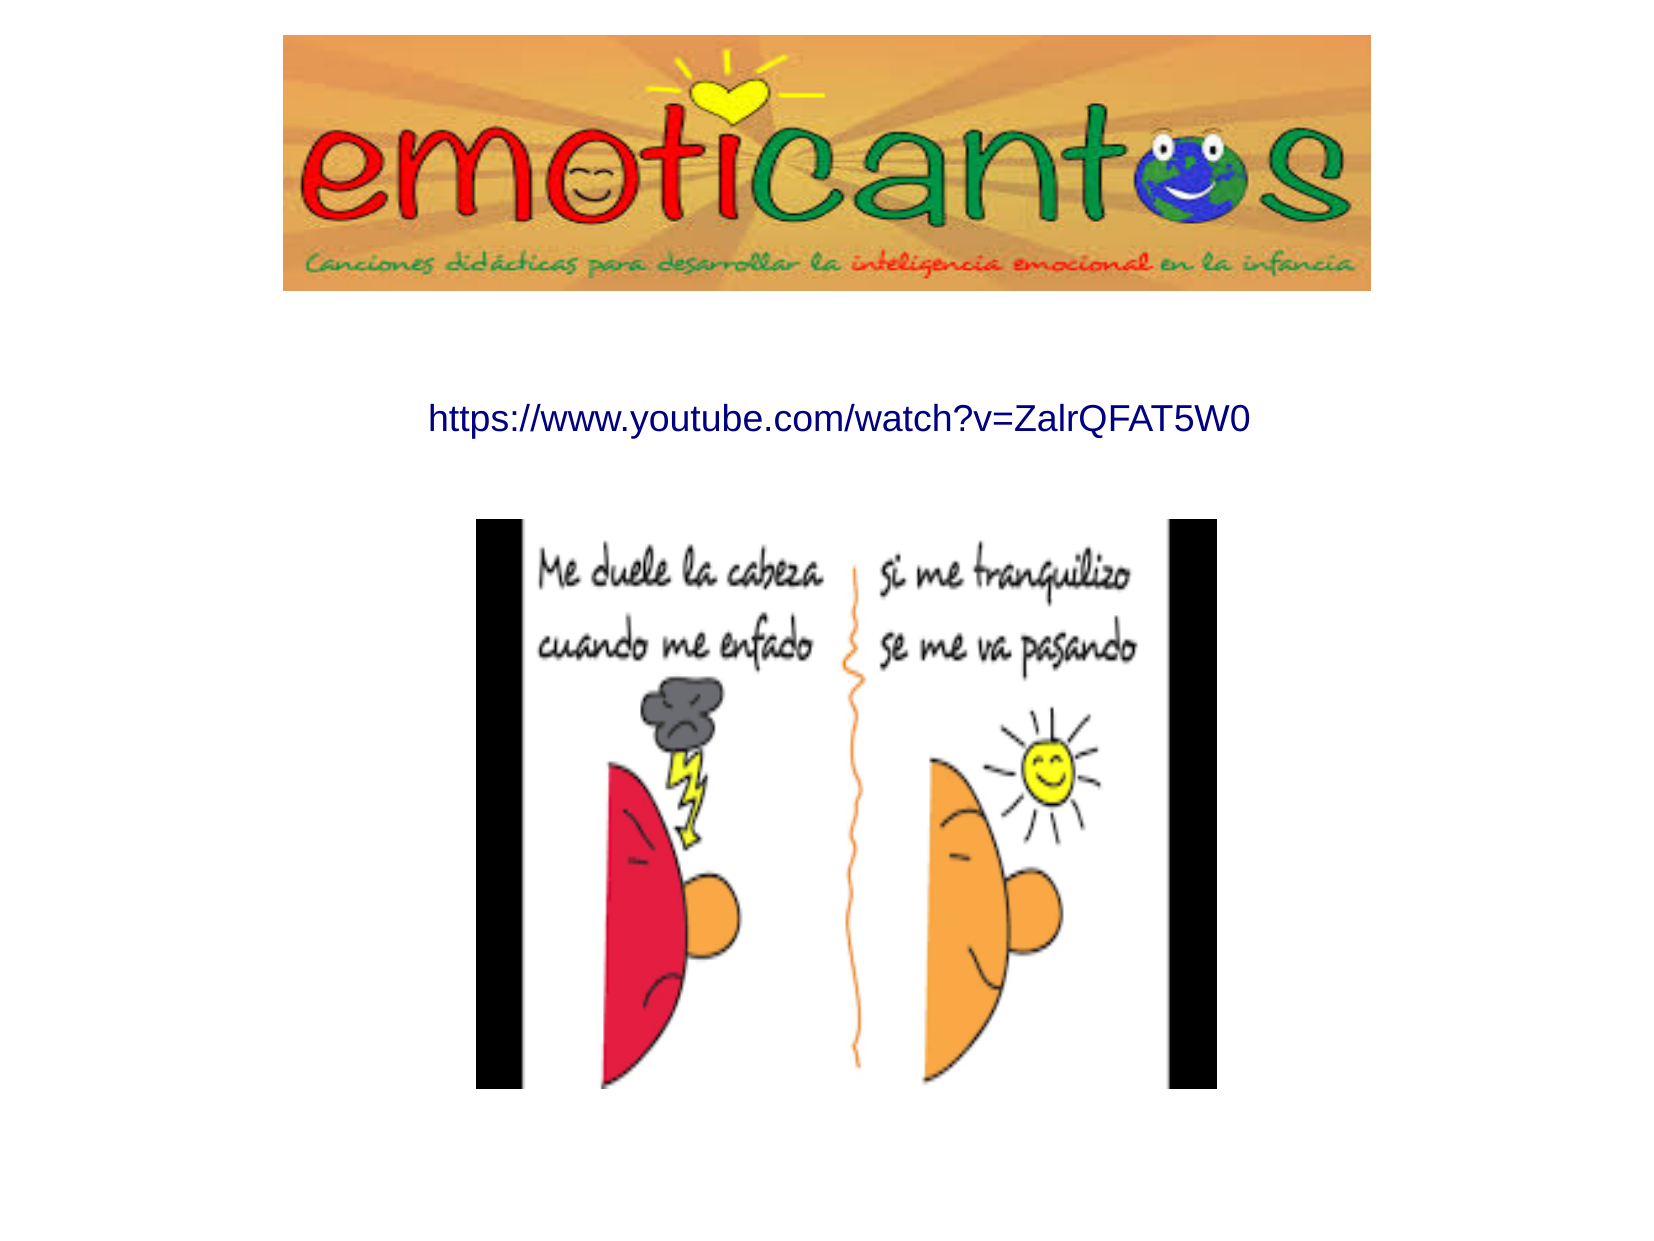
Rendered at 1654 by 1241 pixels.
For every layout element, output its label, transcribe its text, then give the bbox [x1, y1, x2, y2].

picture [283, 35, 1371, 291]
picture [476, 519, 1217, 1089]
text_box https://www.youtube.com/watch?v=ZalrQFAT5W0 [413, 389, 1371, 489]
